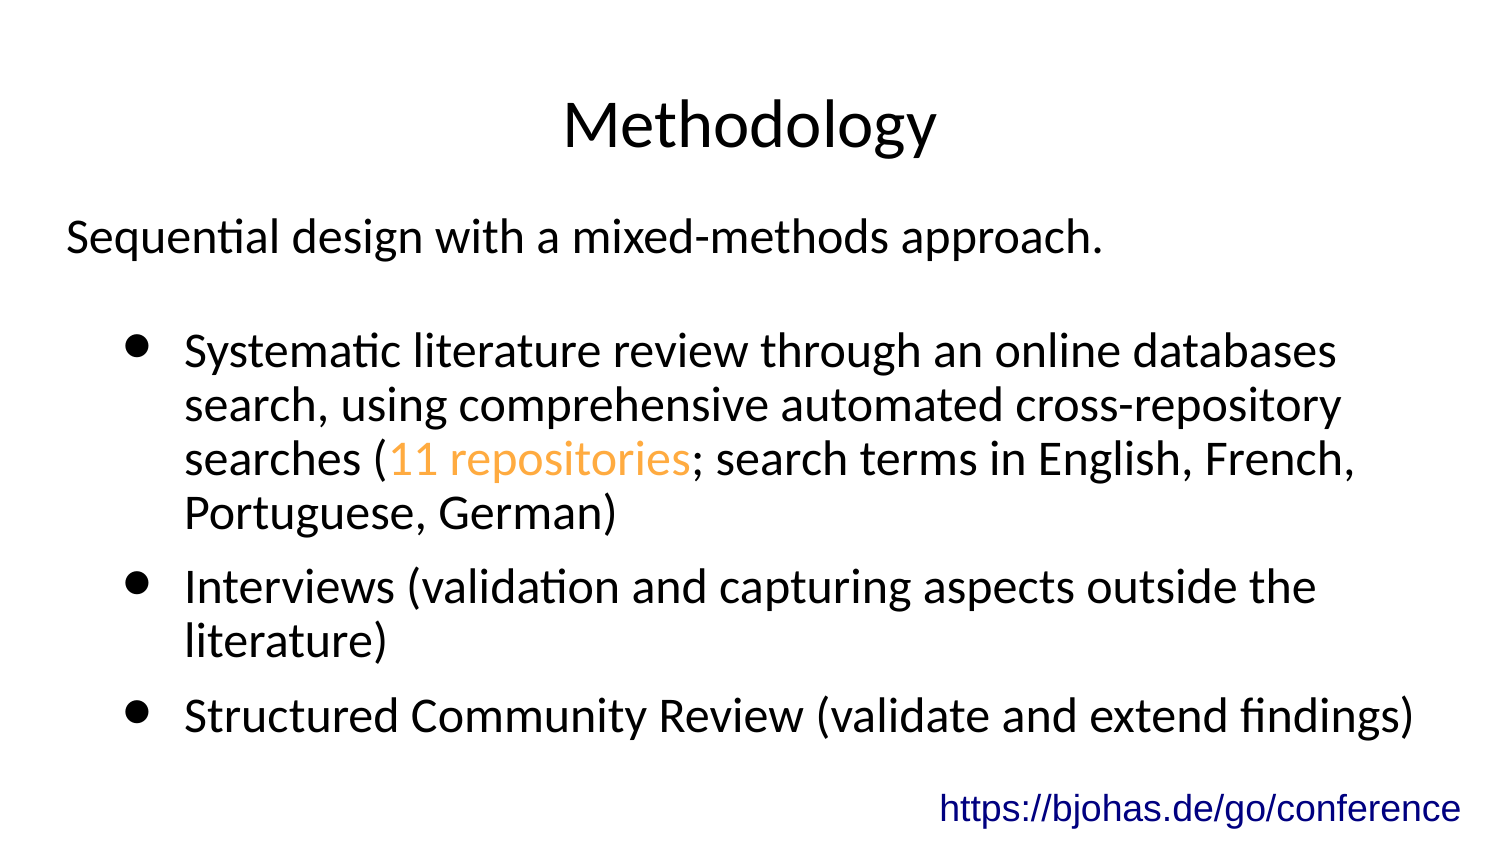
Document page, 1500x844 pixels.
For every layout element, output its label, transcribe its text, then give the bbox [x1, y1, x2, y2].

list Sequential design with a mixed-methods approach. Systematic literature review through an online databases search, using comprehensive automated cross-repository searches (11 repositories; search terms in English, French, Portuguese, German) Interviews (validation and capturing aspects outside the literature) Structured Community Review (validate and extend findings) [51, 189, 1449, 750]
title Methodology [51, 72, 1449, 167]
